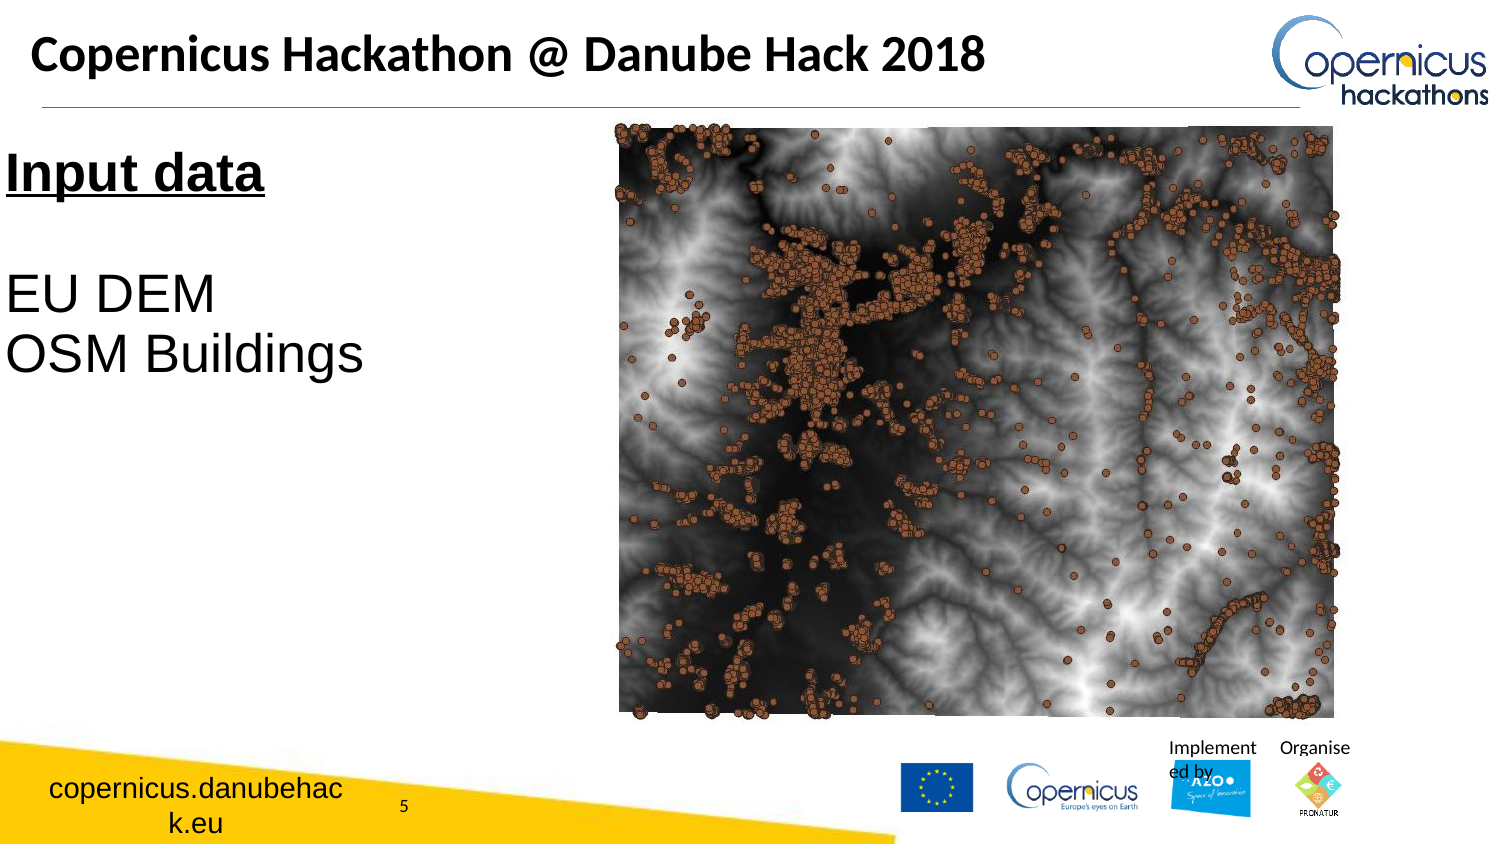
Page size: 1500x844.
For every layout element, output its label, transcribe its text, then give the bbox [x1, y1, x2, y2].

text_box Input data EU DEM OSM Buildings [0, 134, 1500, 613]
picture [1280, 756, 1356, 821]
picture [600, 119, 1351, 134]
footer copernicus.danubehack.eu [28, 782, 365, 827]
picture [1272, 15, 1489, 105]
slide_number <number> [384, 782, 722, 827]
picture [0, 613, 1351, 844]
title Copernicus Hackathon @ Danube Hack 2018 [15, 23, 1288, 86]
